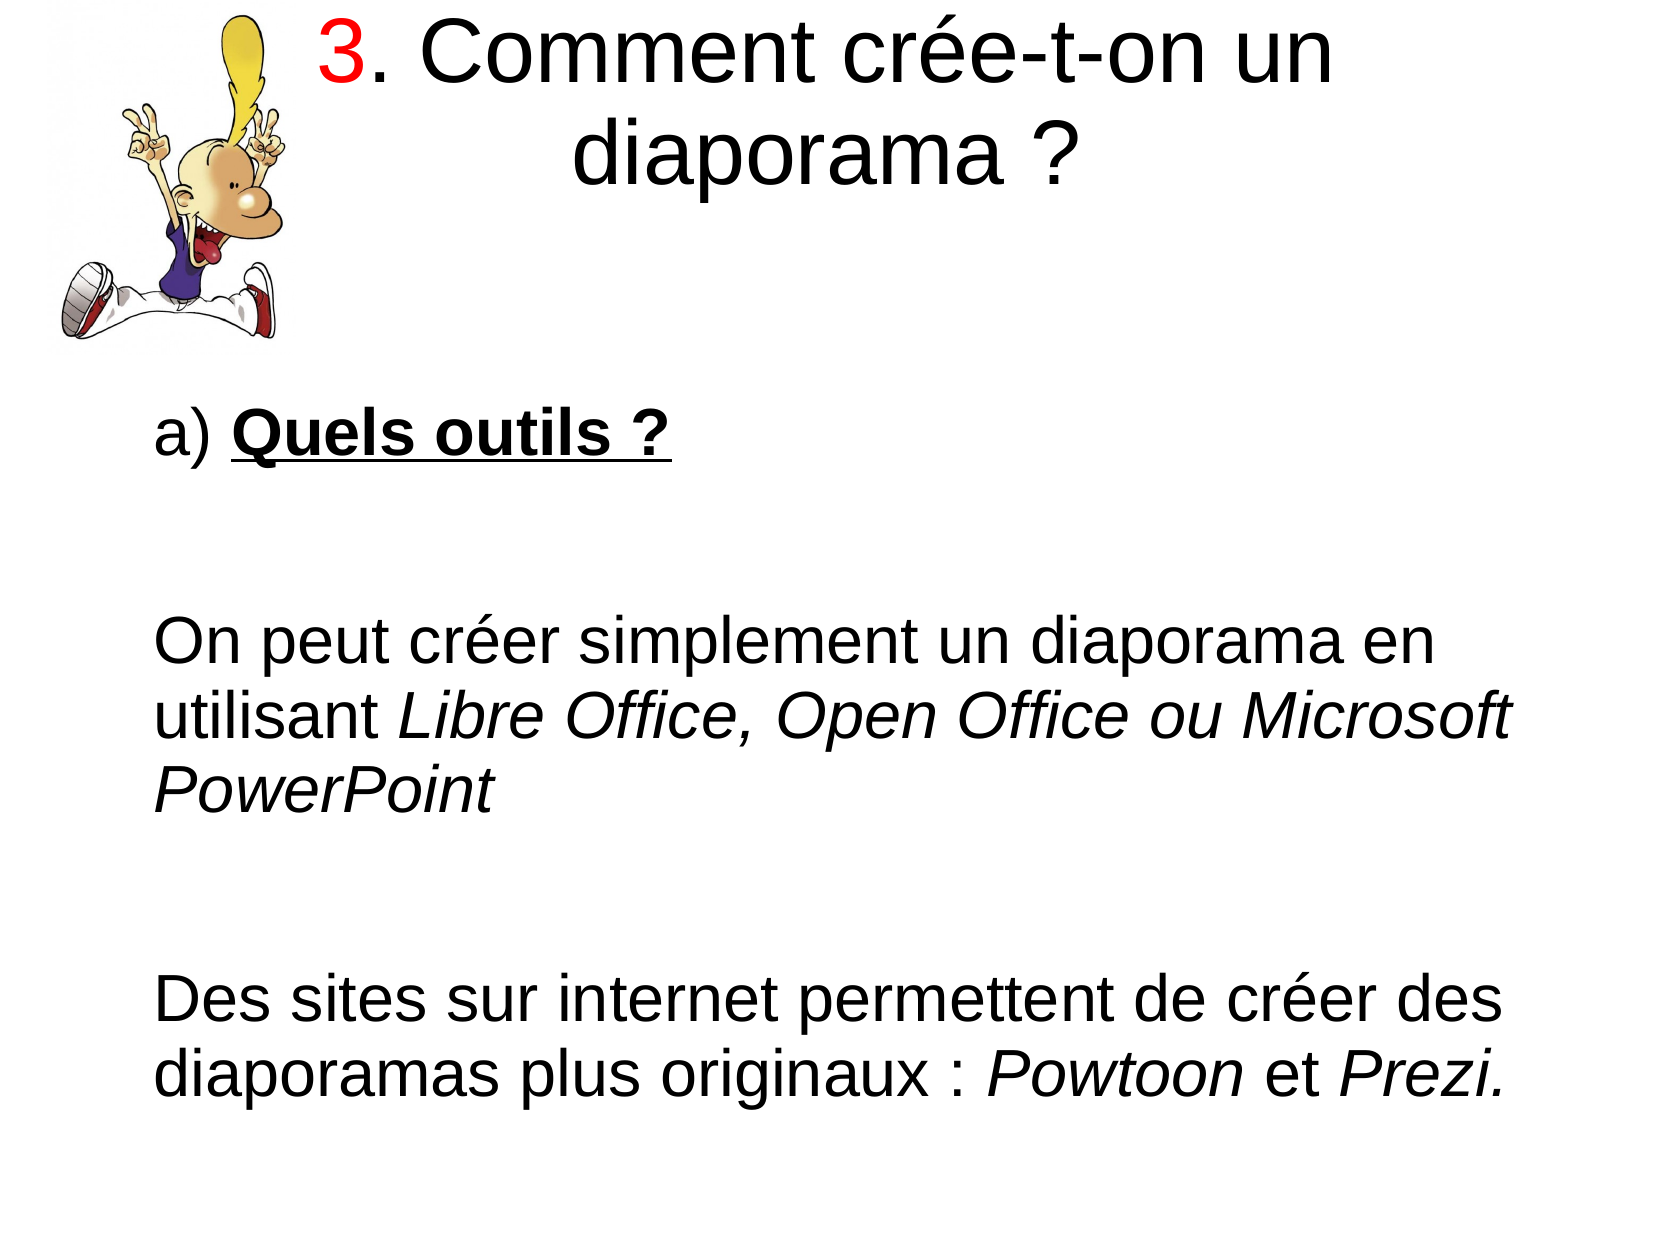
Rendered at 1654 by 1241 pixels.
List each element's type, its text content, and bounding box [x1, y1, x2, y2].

list a) Quels outils ? On peut créer simplement un diaporama en utilisant Libre Office, Open Office ou Microsoft PowerPoint Des sites sur internet permettent de créer des diaporamas plus originaux : Powtoon et Prezi. [82, 290, 1571, 1215]
picture [47, 0, 296, 355]
title 3. Comment crée-t-on un diaporama ? [296, 0, 1571, 290]
